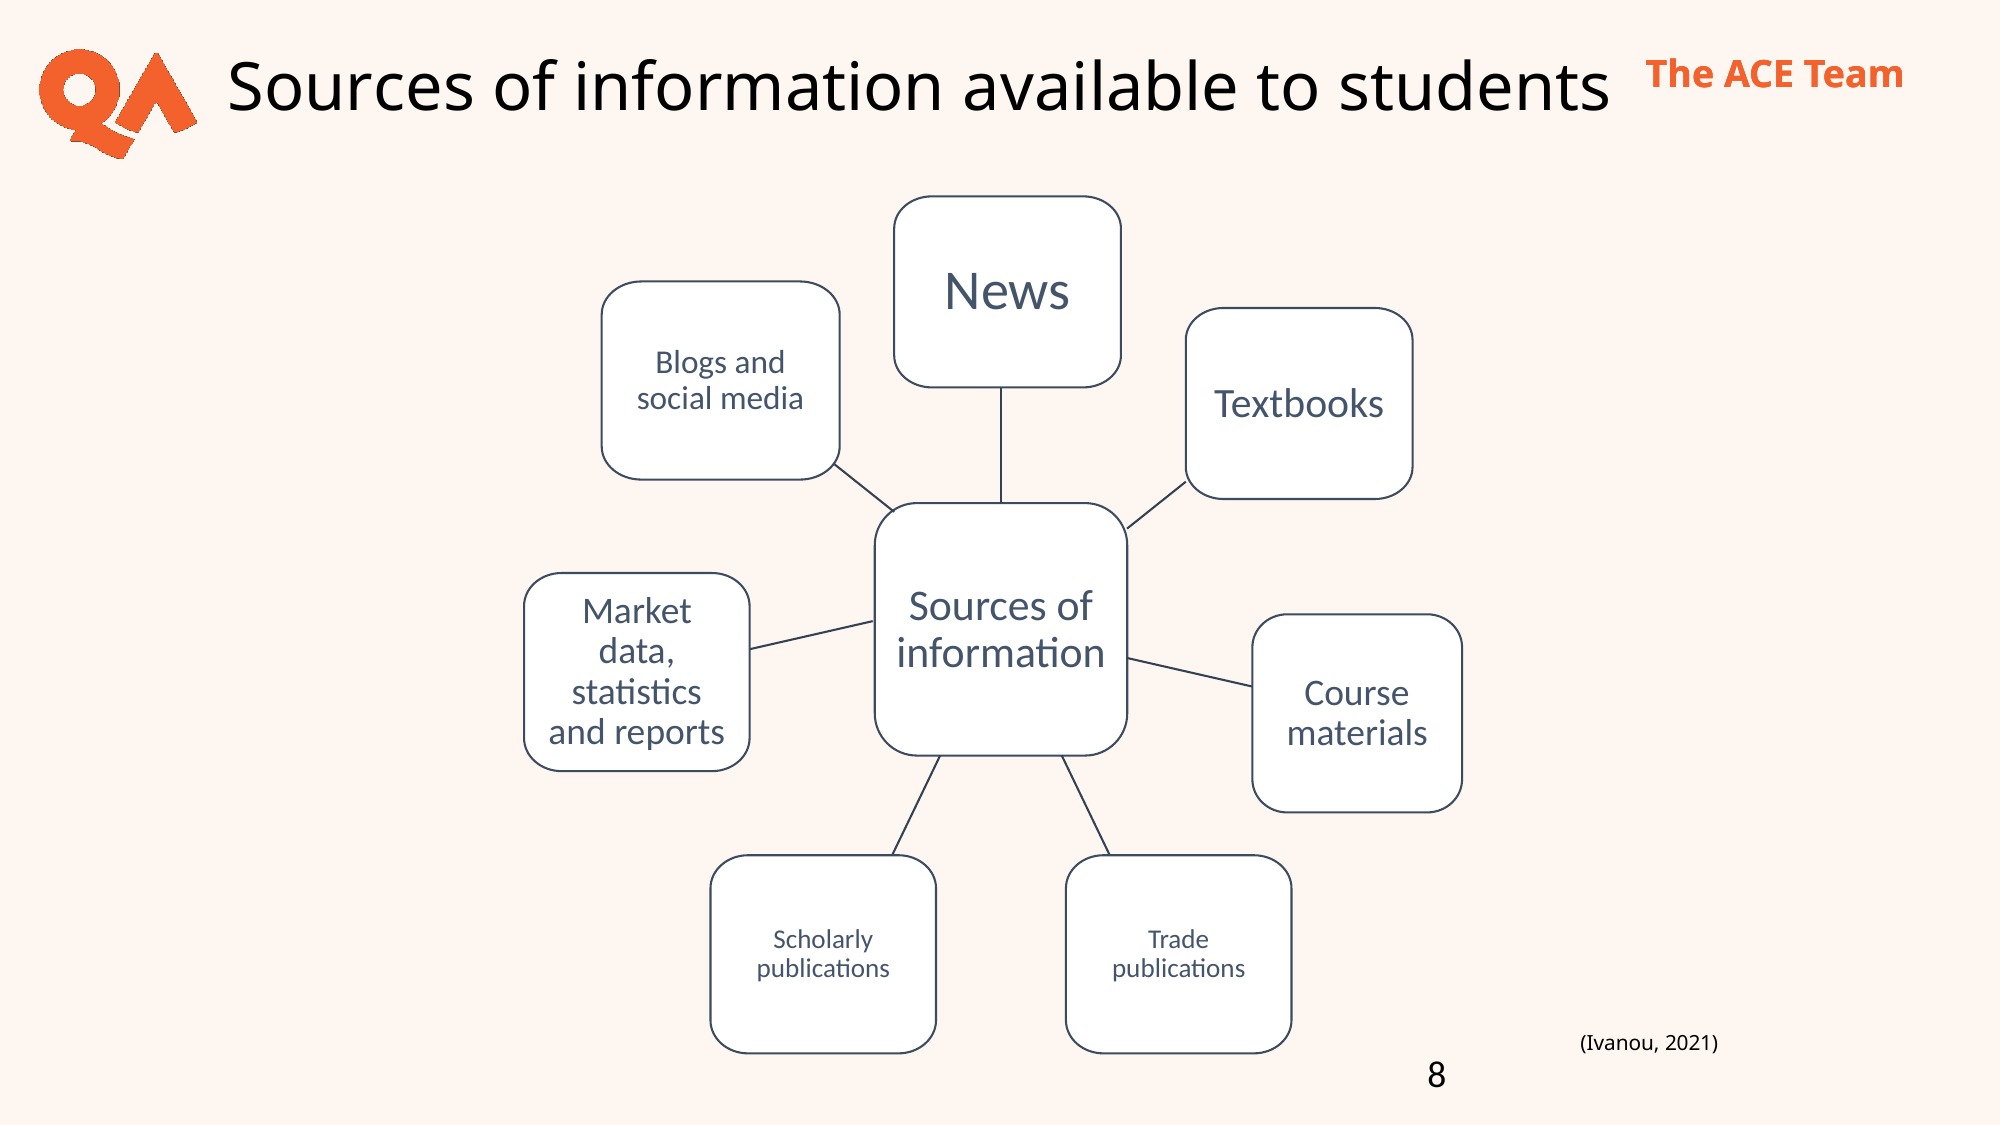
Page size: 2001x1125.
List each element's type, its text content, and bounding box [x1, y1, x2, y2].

text_box The ACE Team [1643, 43, 1920, 103]
text_box Course materials [1252, 614, 1463, 813]
text_box [1412, 1042, 1863, 1103]
text_box Textbooks [1185, 307, 1413, 500]
picture [39, 49, 197, 159]
text_box Market data, statistics and reports [524, 573, 750, 772]
text_box Sources of information available to students [197, 0, 1643, 132]
text_box News [894, 196, 1121, 388]
text_box Blogs and social media [601, 281, 840, 480]
text_box (Ivanou, 2021) [1565, 1022, 1737, 1063]
text_box Trade publications [1065, 855, 1292, 1054]
text_box Scholarly publications [710, 855, 937, 1054]
text_box Sources of information [874, 503, 1128, 756]
